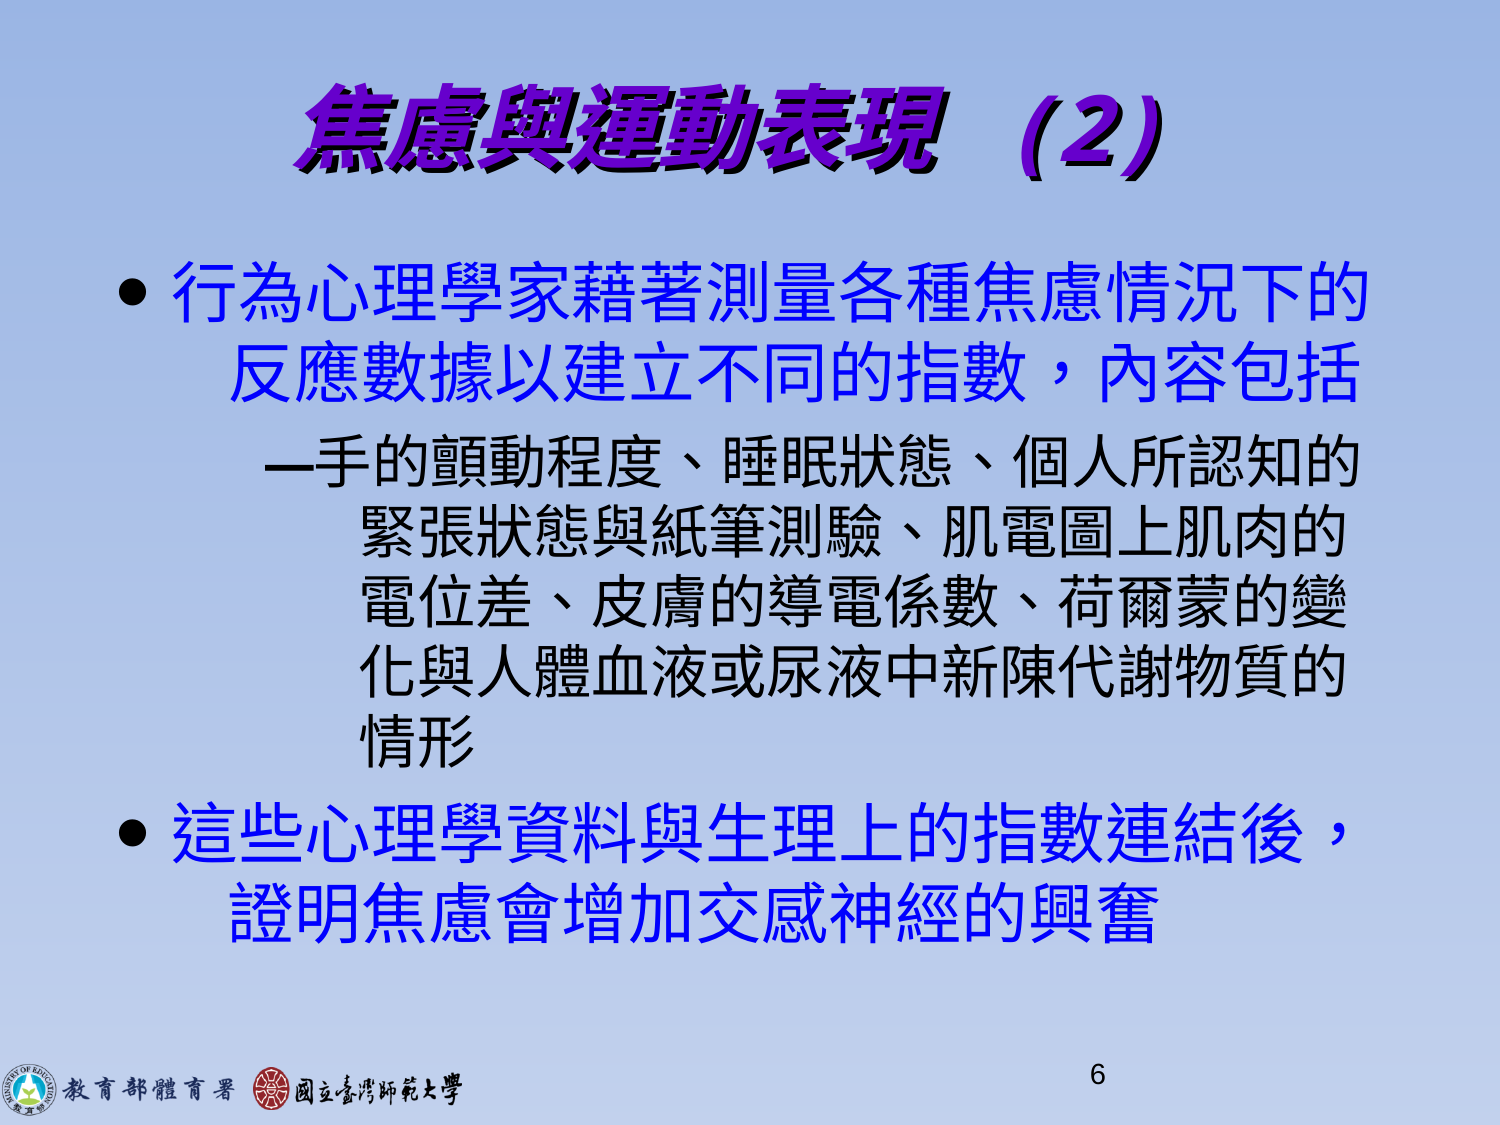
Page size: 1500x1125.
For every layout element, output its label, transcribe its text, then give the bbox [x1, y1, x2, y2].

list 行為心理學家藉著測量各種焦慮情況下的反應數據以建立不同的指數，內容包括 手的顫動程度、睡眠狀態、個人所認知的緊張狀態與紙筆測驗、肌電圖上肌肉的電位差、皮膚的導電係數、荷爾蒙的變化與人體血液或尿液中新陳代謝物質的情形 這些心理學資料與生理上的指數連結後，證明焦慮會增加交感神經的興奮 [100, 243, 1400, 1013]
text_box [1074, 1042, 1426, 1103]
title 焦慮與運動表現 (2) [5, 61, 1500, 171]
